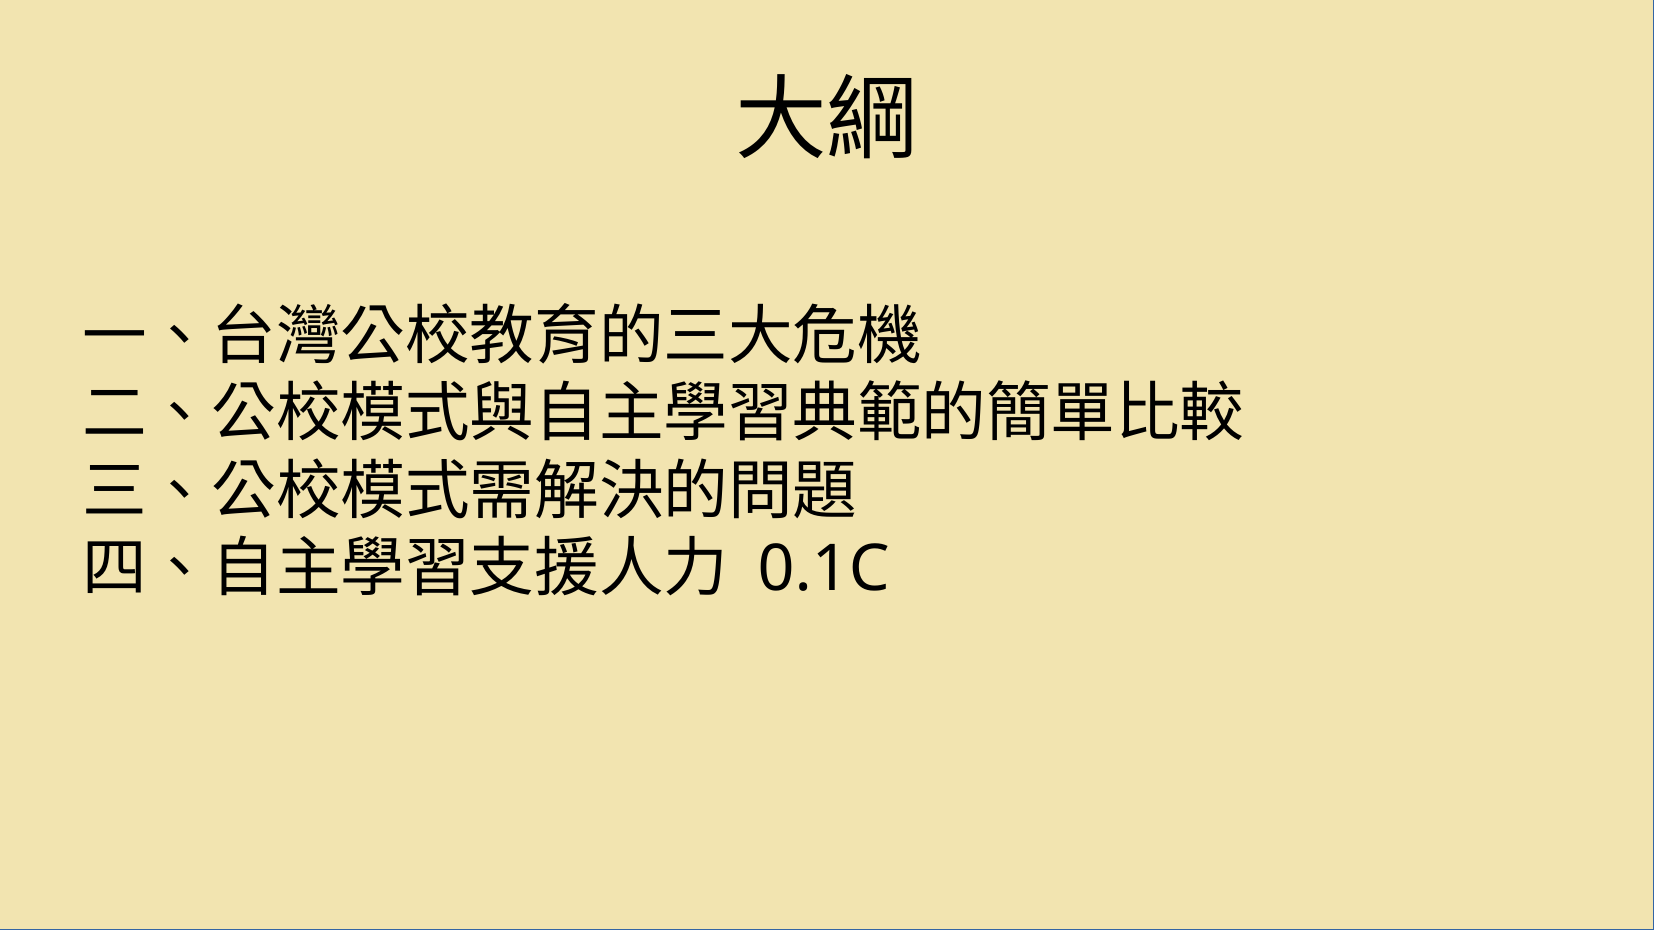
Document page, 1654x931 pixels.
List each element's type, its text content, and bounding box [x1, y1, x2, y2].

title 大綱 [82, 37, 1571, 193]
subtitle 一、台灣公校教育的三大危機 二、公校模式與自主學習典範的簡單比較 三、公校模式需解決的問題 四、自主學習支援人力 0.1C [82, 217, 1571, 757]
